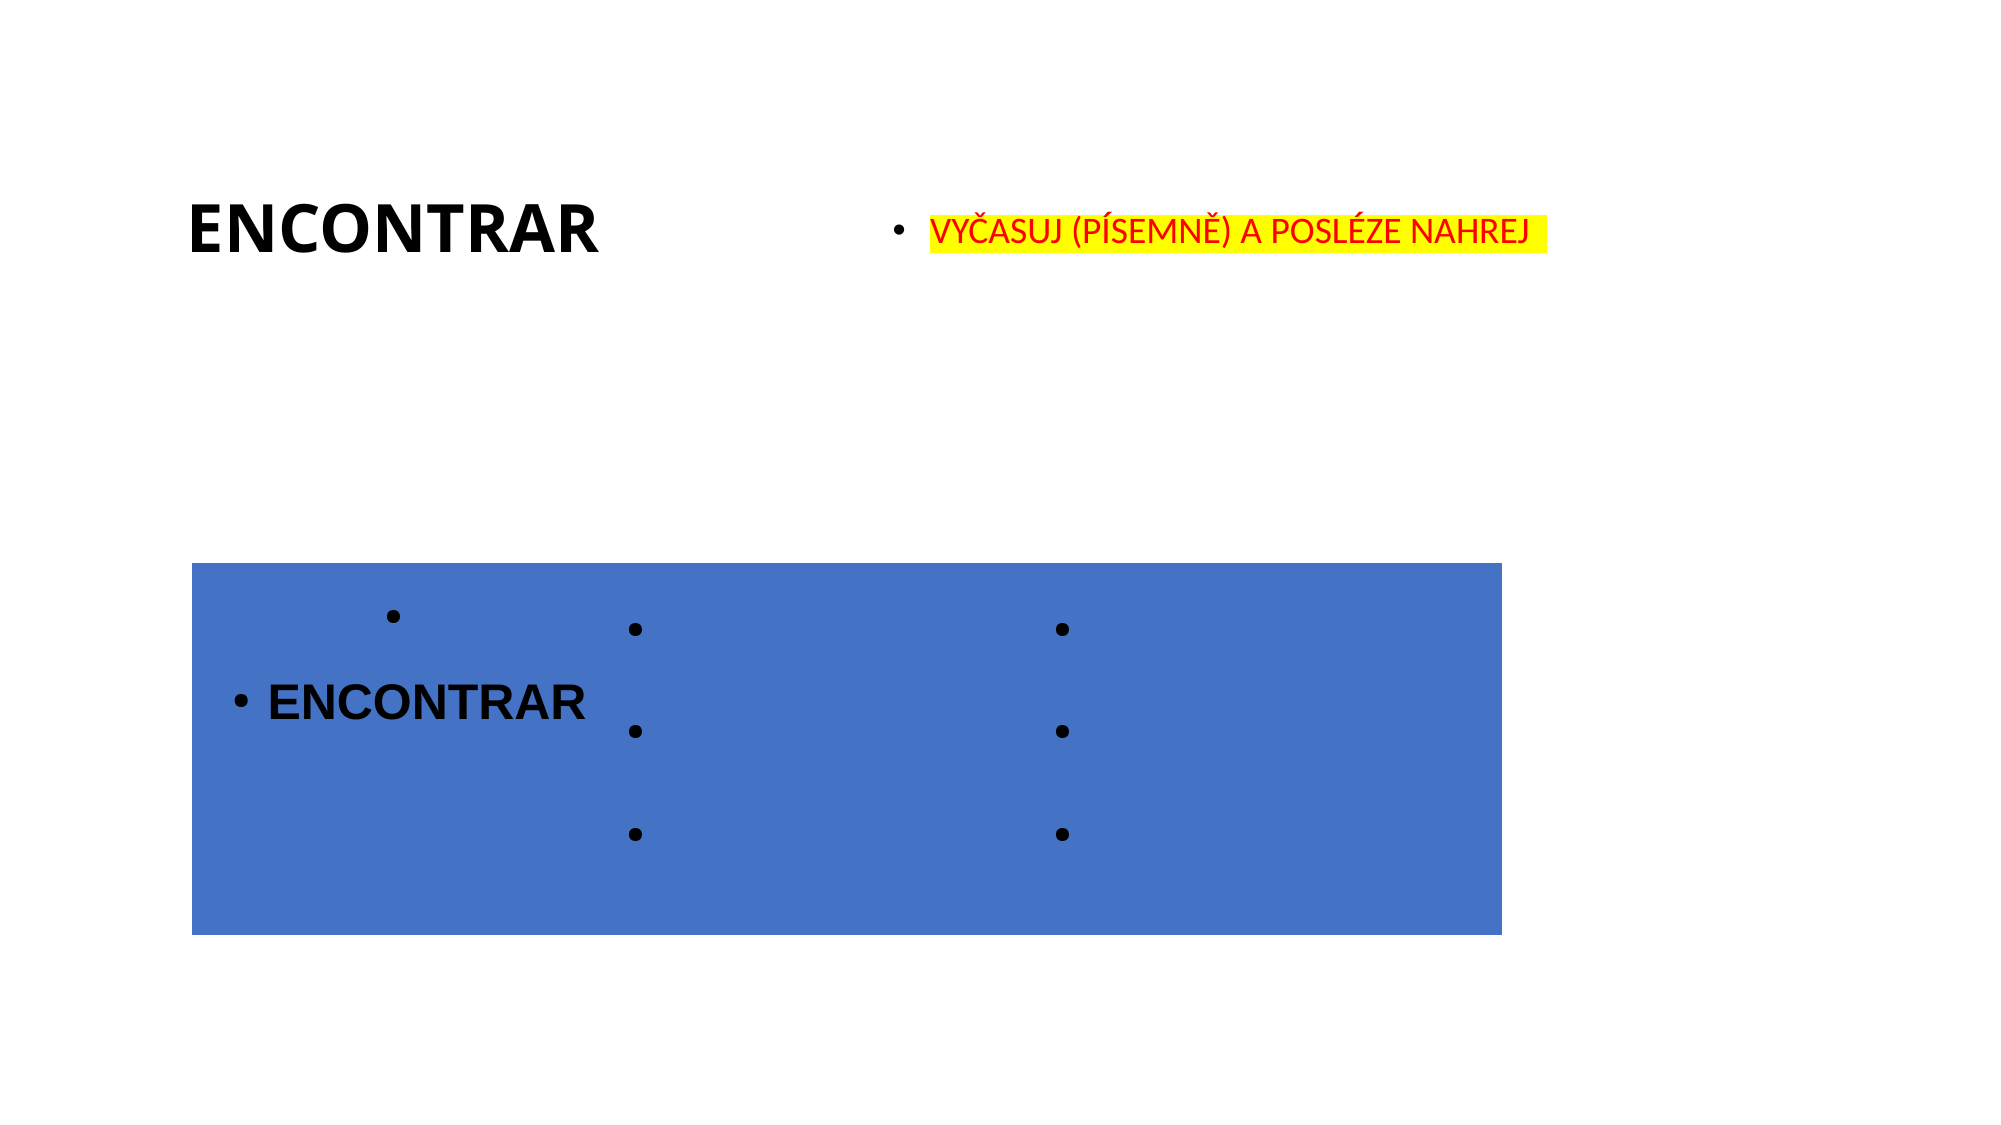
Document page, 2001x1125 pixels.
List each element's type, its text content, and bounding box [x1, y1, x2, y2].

table_cell [1054, 665, 1502, 767]
table_header [1054, 563, 1502, 665]
table_cell [1054, 767, 1502, 935]
table_cell [627, 665, 1054, 767]
table_header ENCONTRAR [192, 563, 627, 935]
title ENCONTRAR [171, 96, 756, 367]
table_cell [627, 767, 1054, 935]
table_header [627, 563, 1054, 665]
list VYČASUJ (PÍSEMNĚ) A POSLÉZE NAHREJ [877, 96, 1863, 367]
